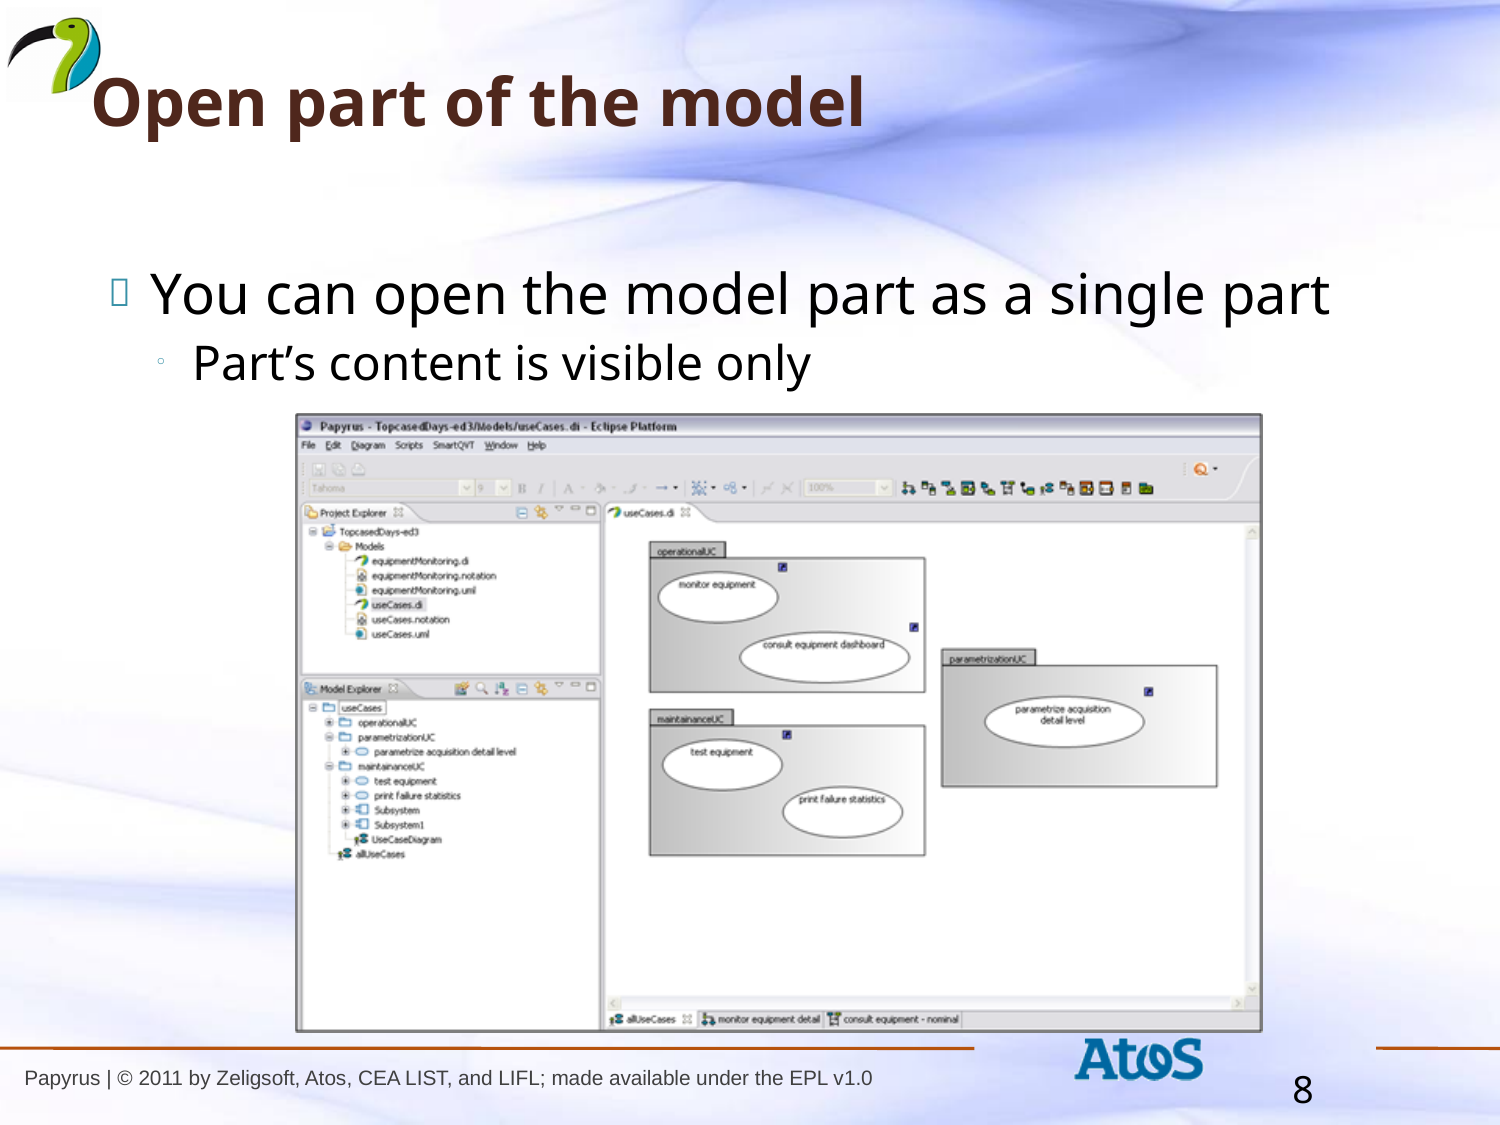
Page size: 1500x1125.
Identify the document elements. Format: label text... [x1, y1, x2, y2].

slide_number <numéro> [1277, 1051, 1338, 1112]
list You can open the model part as a single part Part’s content is visible only [75, 243, 1425, 986]
title Open part of the model [75, 45, 1425, 233]
picture [0, 0, 1500, 1125]
